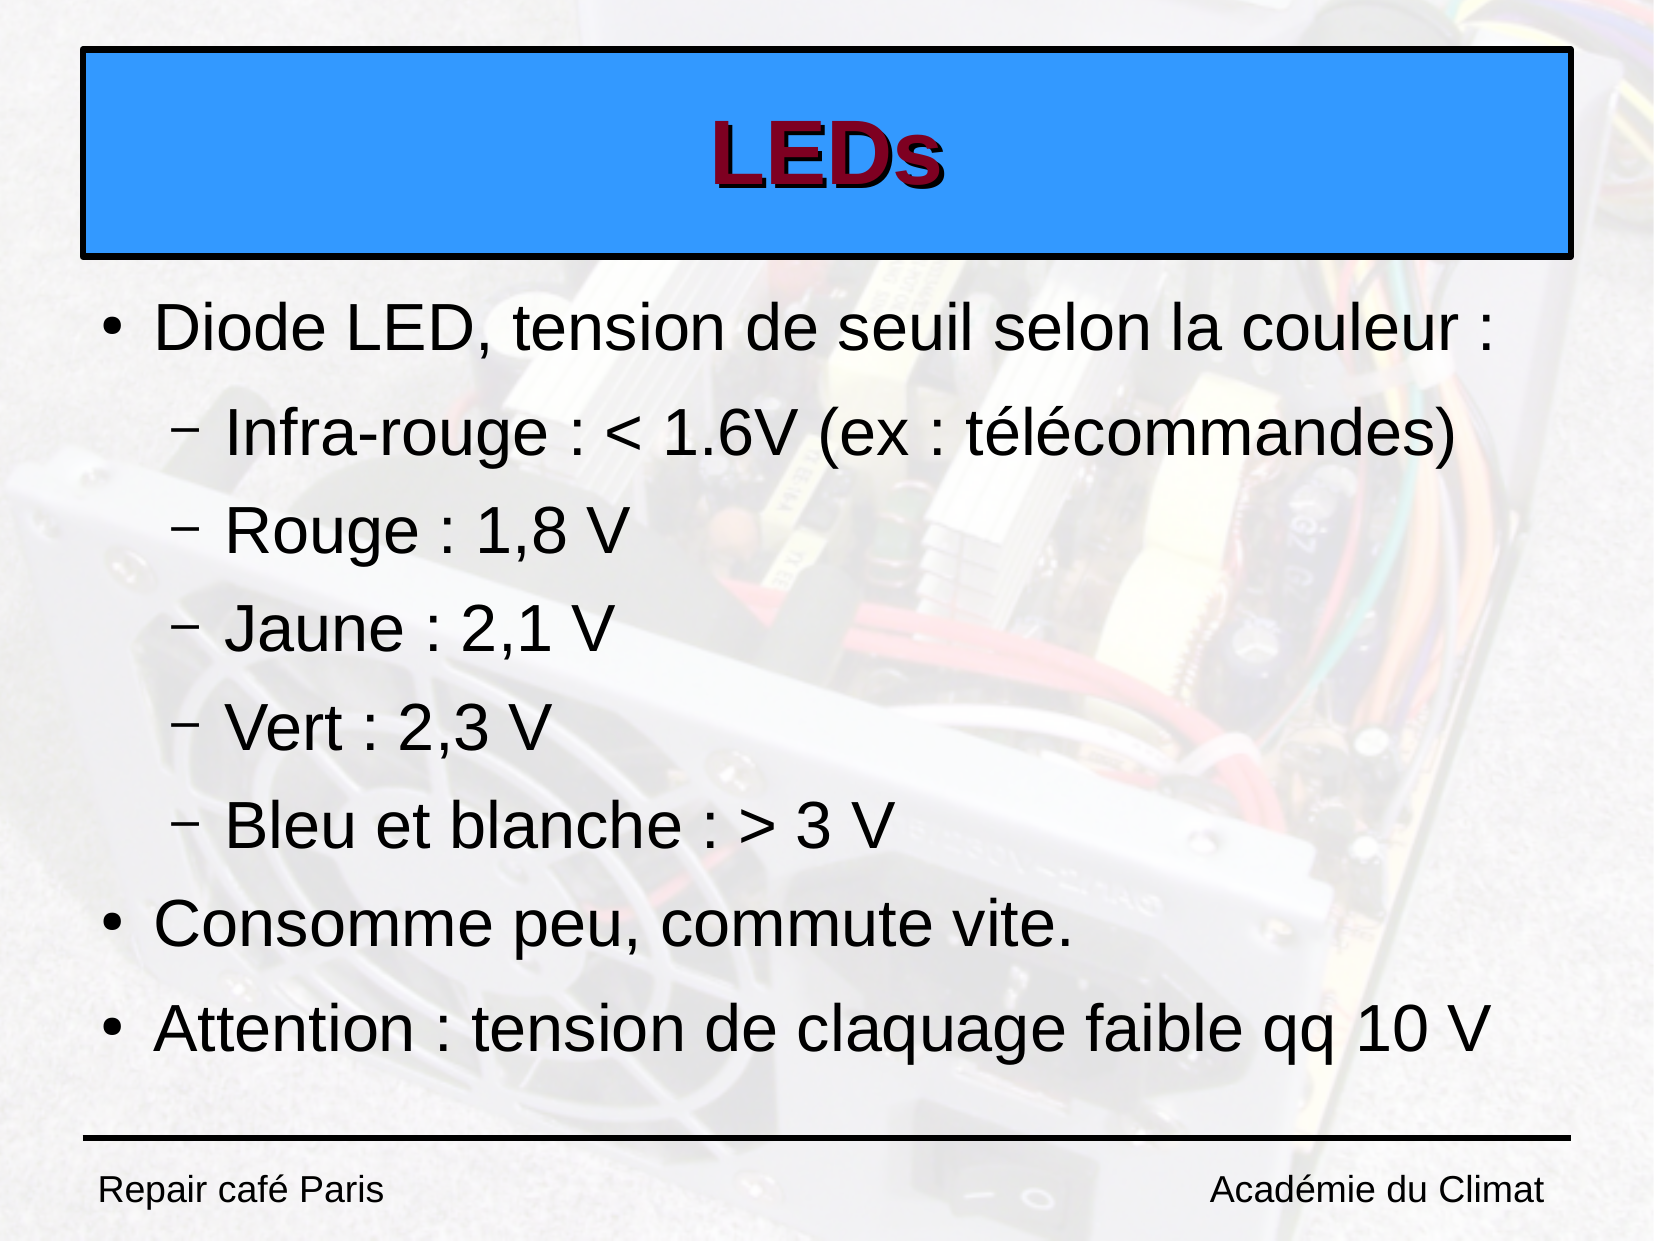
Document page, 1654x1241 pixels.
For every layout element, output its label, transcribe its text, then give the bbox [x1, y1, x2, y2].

list Diode LED, tension de seuil selon la couleur : Infra-rouge : < 1.6V (ex : télécommandes) Rouge : 1,8 V Jaune : 2,1 V Vert : 2,3 V Bleu et blanche : > 3 V Consomme peu, commute vite. Attention : tension de claquage faible qq 10 V [82, 290, 1571, 1141]
picture [0, 0, 1654, 1241]
text_box Repair café Paris Académie du Climat [82, 1161, 1571, 1219]
title LEDs [82, 49, 1571, 257]
